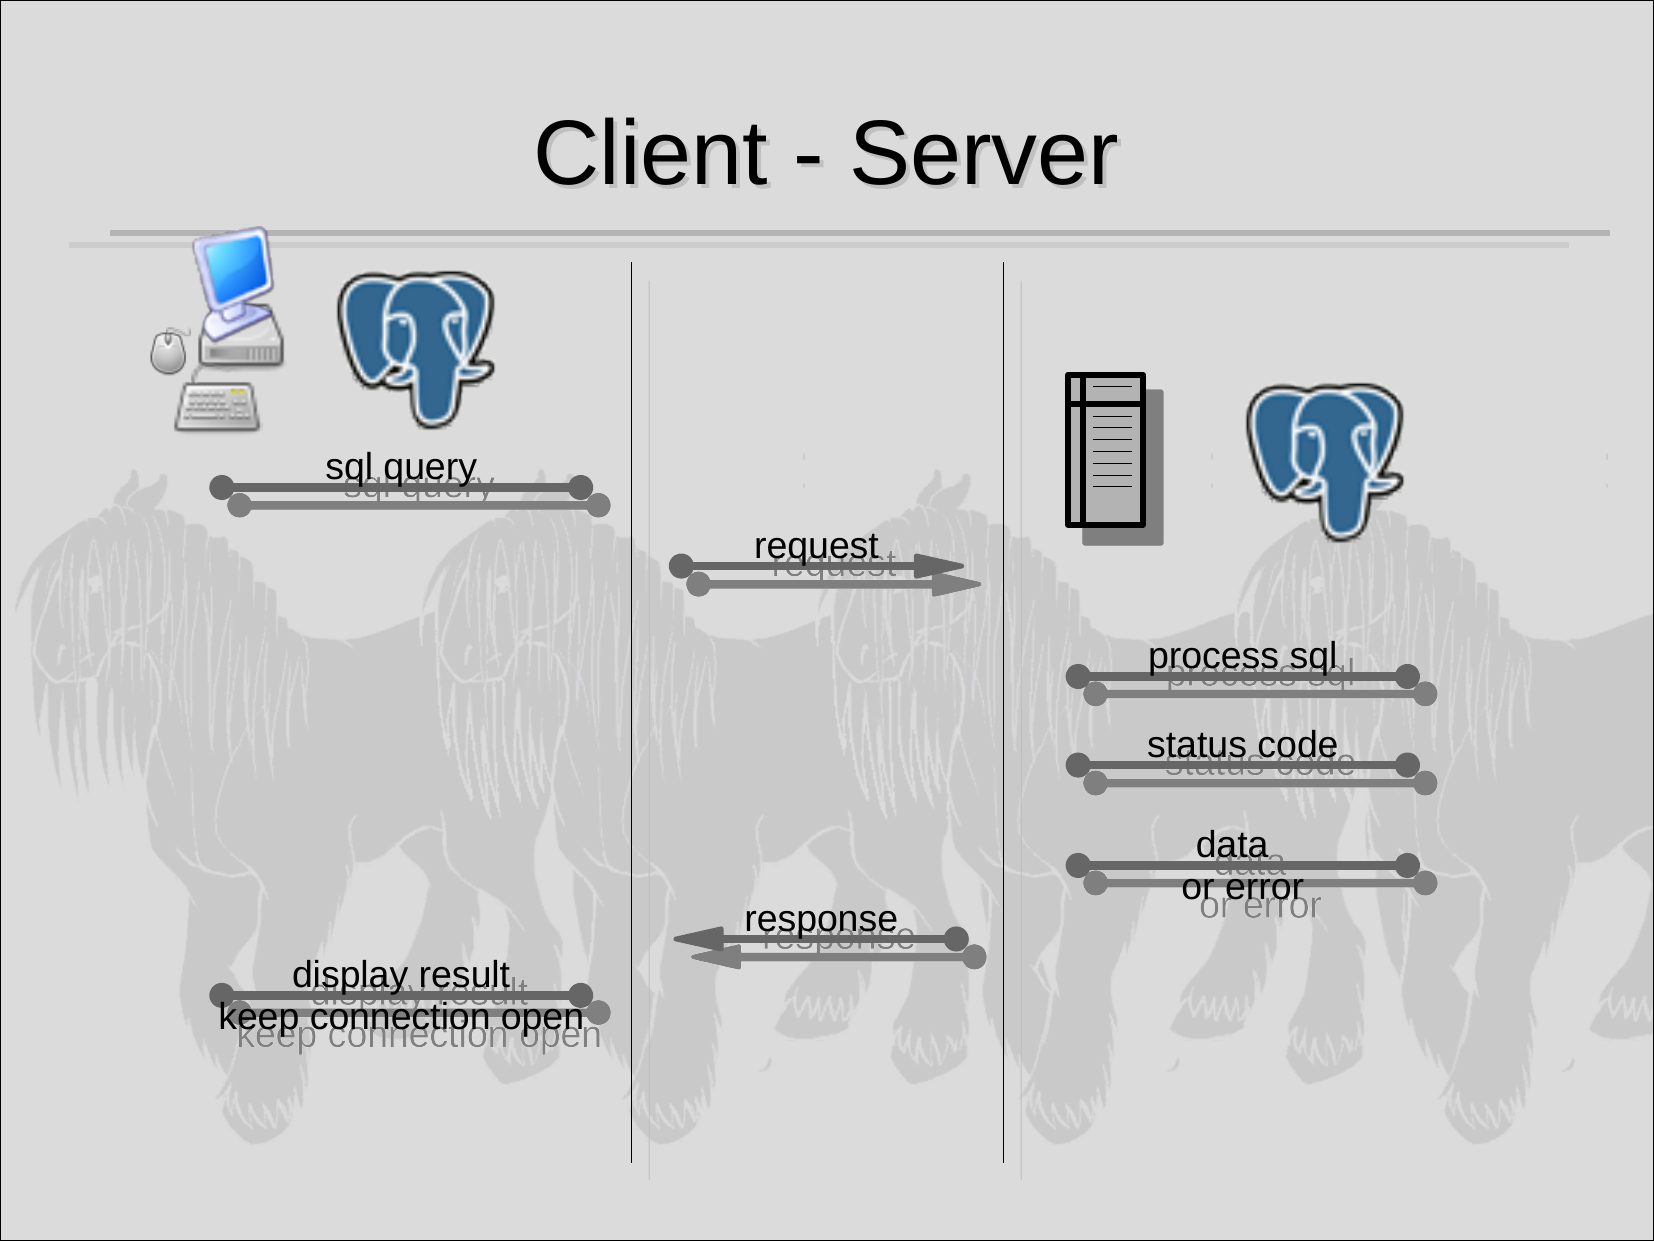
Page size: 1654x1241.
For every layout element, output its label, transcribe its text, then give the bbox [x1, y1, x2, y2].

title Client - Server [82, 56, 1571, 250]
picture [1237, 374, 1415, 553]
picture [143, 226, 294, 440]
picture [328, 262, 506, 440]
text_box [1068, 374, 1144, 525]
